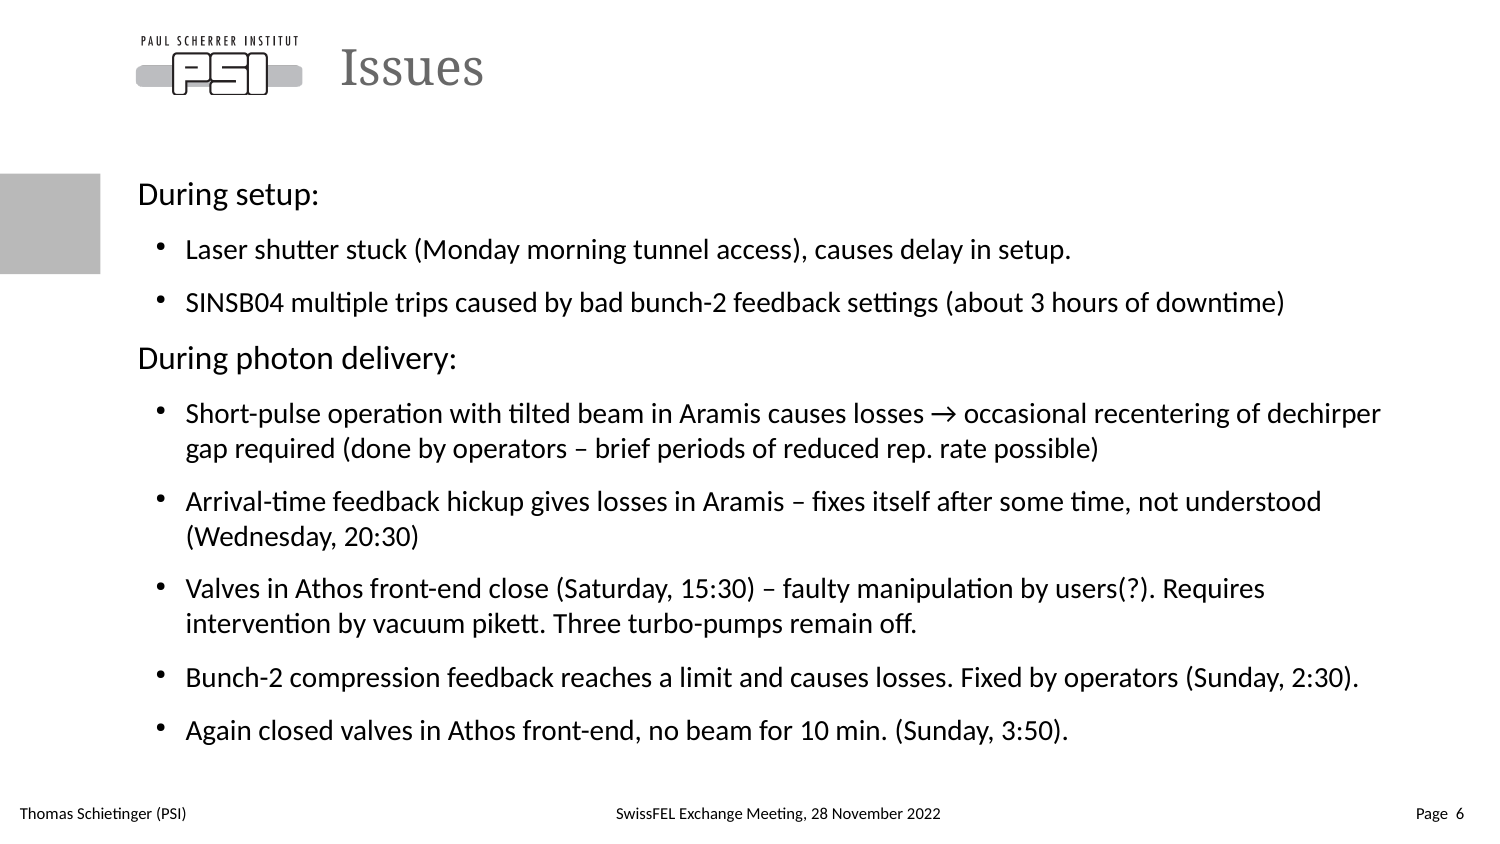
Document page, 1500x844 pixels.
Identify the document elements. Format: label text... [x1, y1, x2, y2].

list During setup: Laser shutter stuck (Monday morning tunnel access), causes delay in setup. SINSB04 multiple trips caused by bad bunch-2 feedback settings (about 3 hours of downtime) During photon delivery: Short-pulse operation with tilted beam in Aramis causes losses → occasional recentering of dechirper gap required (done by operators – brief periods of reduced rep. rate possible) Arrival-time feedback hickup gives losses in Aramis – fixes itself after some time, not understood (Wednesday, 20:30) Valves in Athos front-end close (Saturday, 15:30) – faulty manipulation by users(?). Requires intervention by vacuum pikett. Three turbo-pumps remain off. Bunch-2 compression feedback reaches a limit and causes losses. Fixed by operators (Sunday, 2:30). Again closed valves in Athos front-end, no beam for 10 min. (Sunday, 3:50). [137, 172, 1384, 310]
title Issues [340, 35, 1442, 98]
